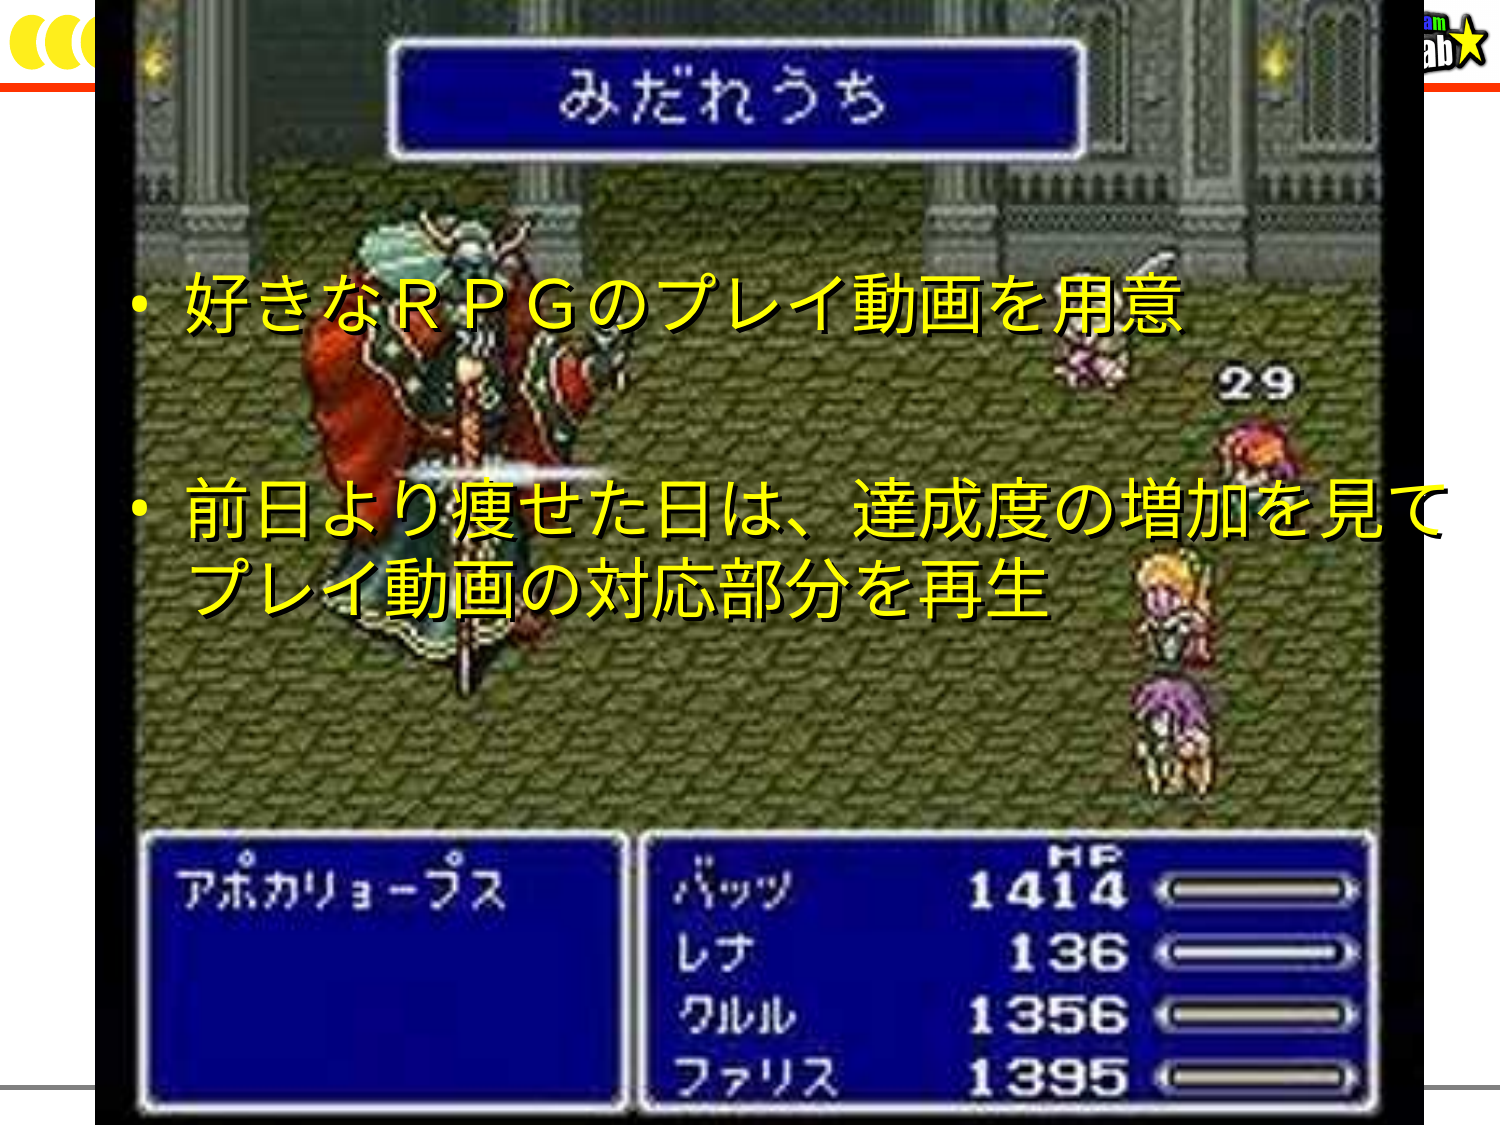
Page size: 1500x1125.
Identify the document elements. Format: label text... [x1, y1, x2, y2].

picture [95, 0, 1499, 1125]
list 好きなＲＰＧのプレイ動画を用意 前日より痩せた日は、達成度の増加を見て プレイ動画の対応部分を再生 [112, 254, 1500, 1071]
